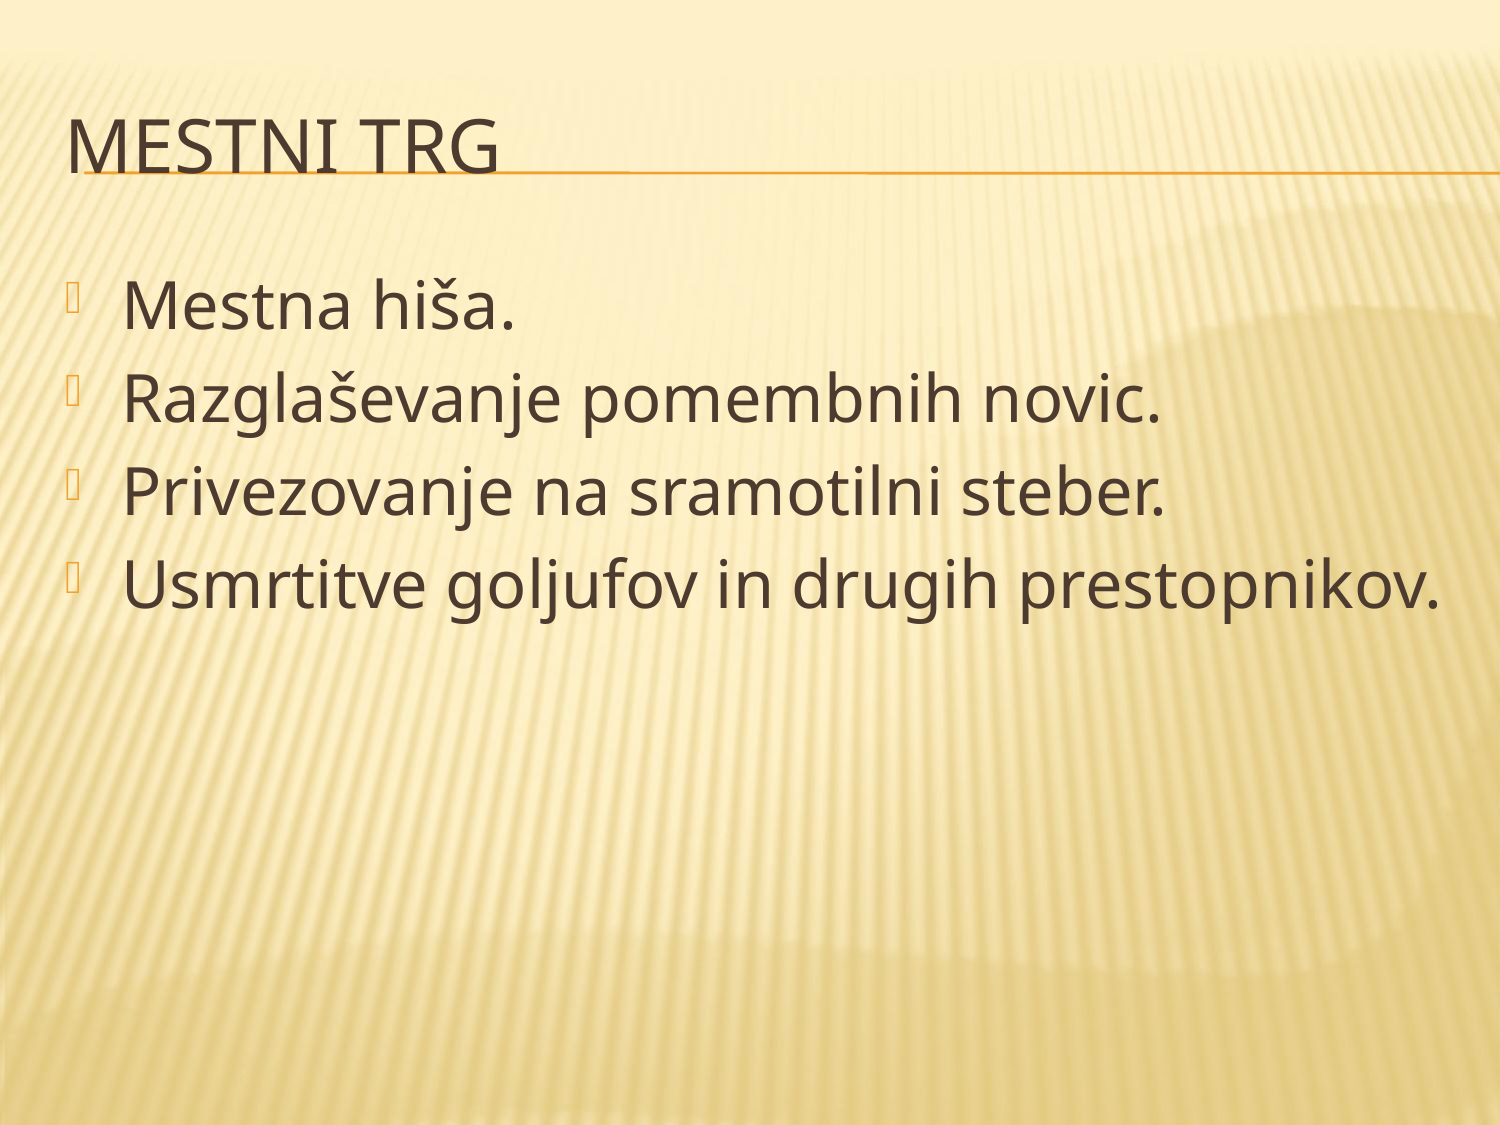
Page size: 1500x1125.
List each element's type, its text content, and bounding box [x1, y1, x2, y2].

title MESTNI TRG [50, 75, 1475, 213]
picture [0, 0, 1500, 1125]
list Mestna hiša. Razglaševanje pomembnih novic. Privezovanje na sramotilni steber. Usmrtitve goljufov in drugih prestopnikov. [50, 254, 1475, 998]
